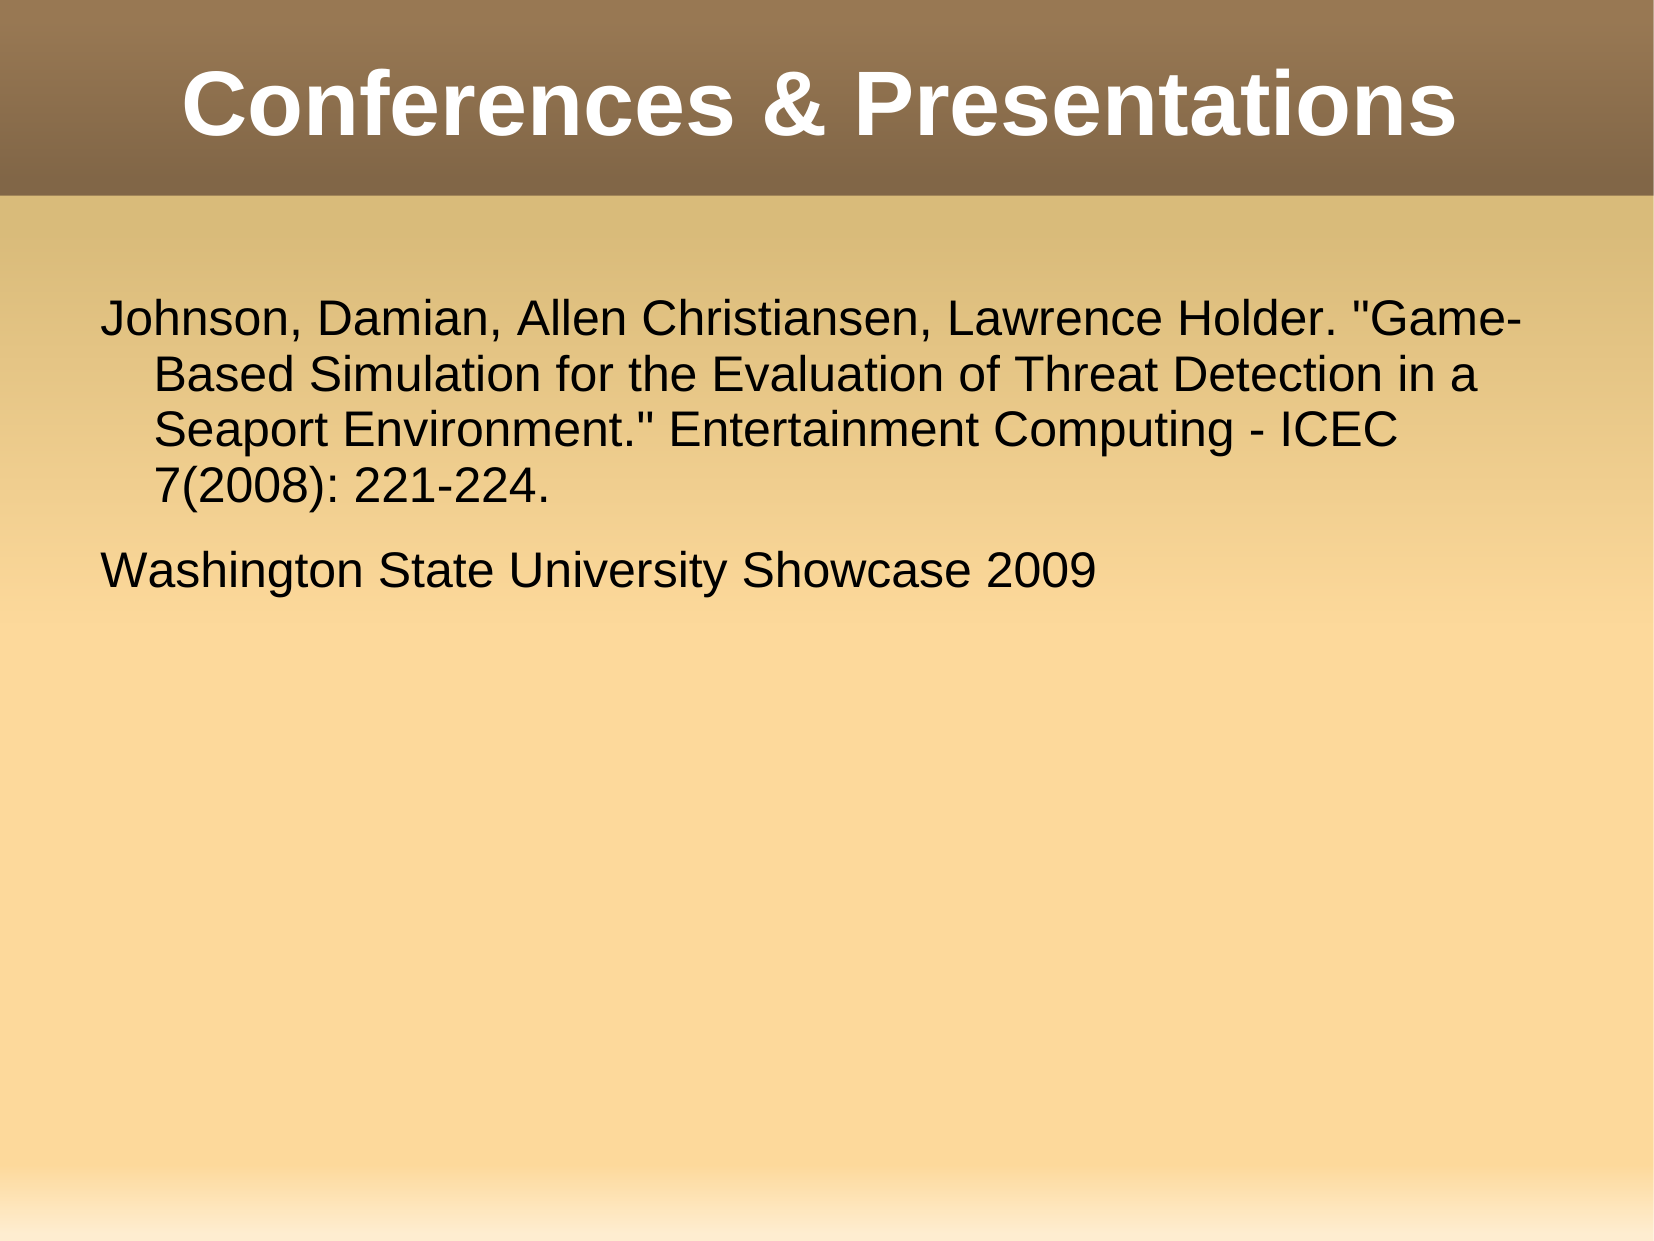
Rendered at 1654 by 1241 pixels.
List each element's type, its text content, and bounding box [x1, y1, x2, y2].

picture [0, 0, 1654, 1241]
list Johnson, Damian, Allen Christiansen, Lawrence Holder. "Game-Based Simulation for the Evaluation of Threat Detection in a Seaport Environment." Entertainment Computing - ICEC 7(2008): 221-224. Washington State University Showcase 2009 [82, 290, 1571, 1094]
title Conferences & Presentations [76, 7, 1565, 200]
